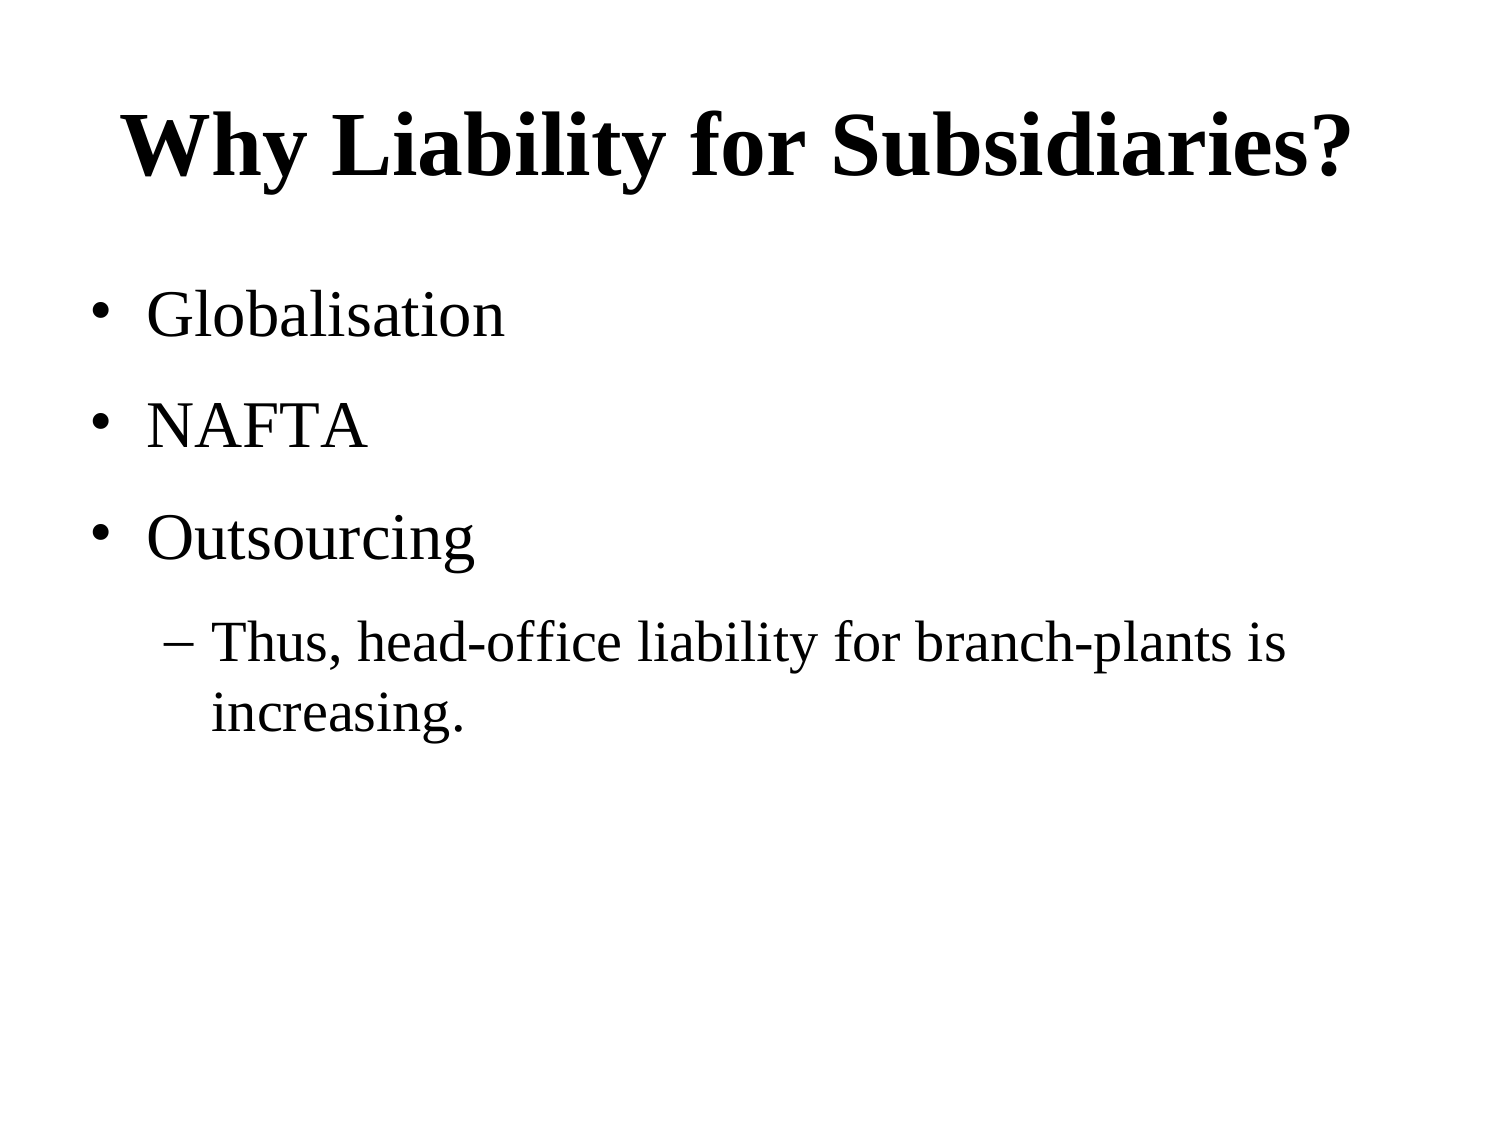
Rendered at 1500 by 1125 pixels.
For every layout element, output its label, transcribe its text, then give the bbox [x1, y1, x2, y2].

title Why Liability for Subsidiaries? [75, 45, 1426, 233]
list Globalisation NAFTA Outsourcing Thus, head-office liability for branch-plants is increasing. [75, 262, 1426, 1005]
